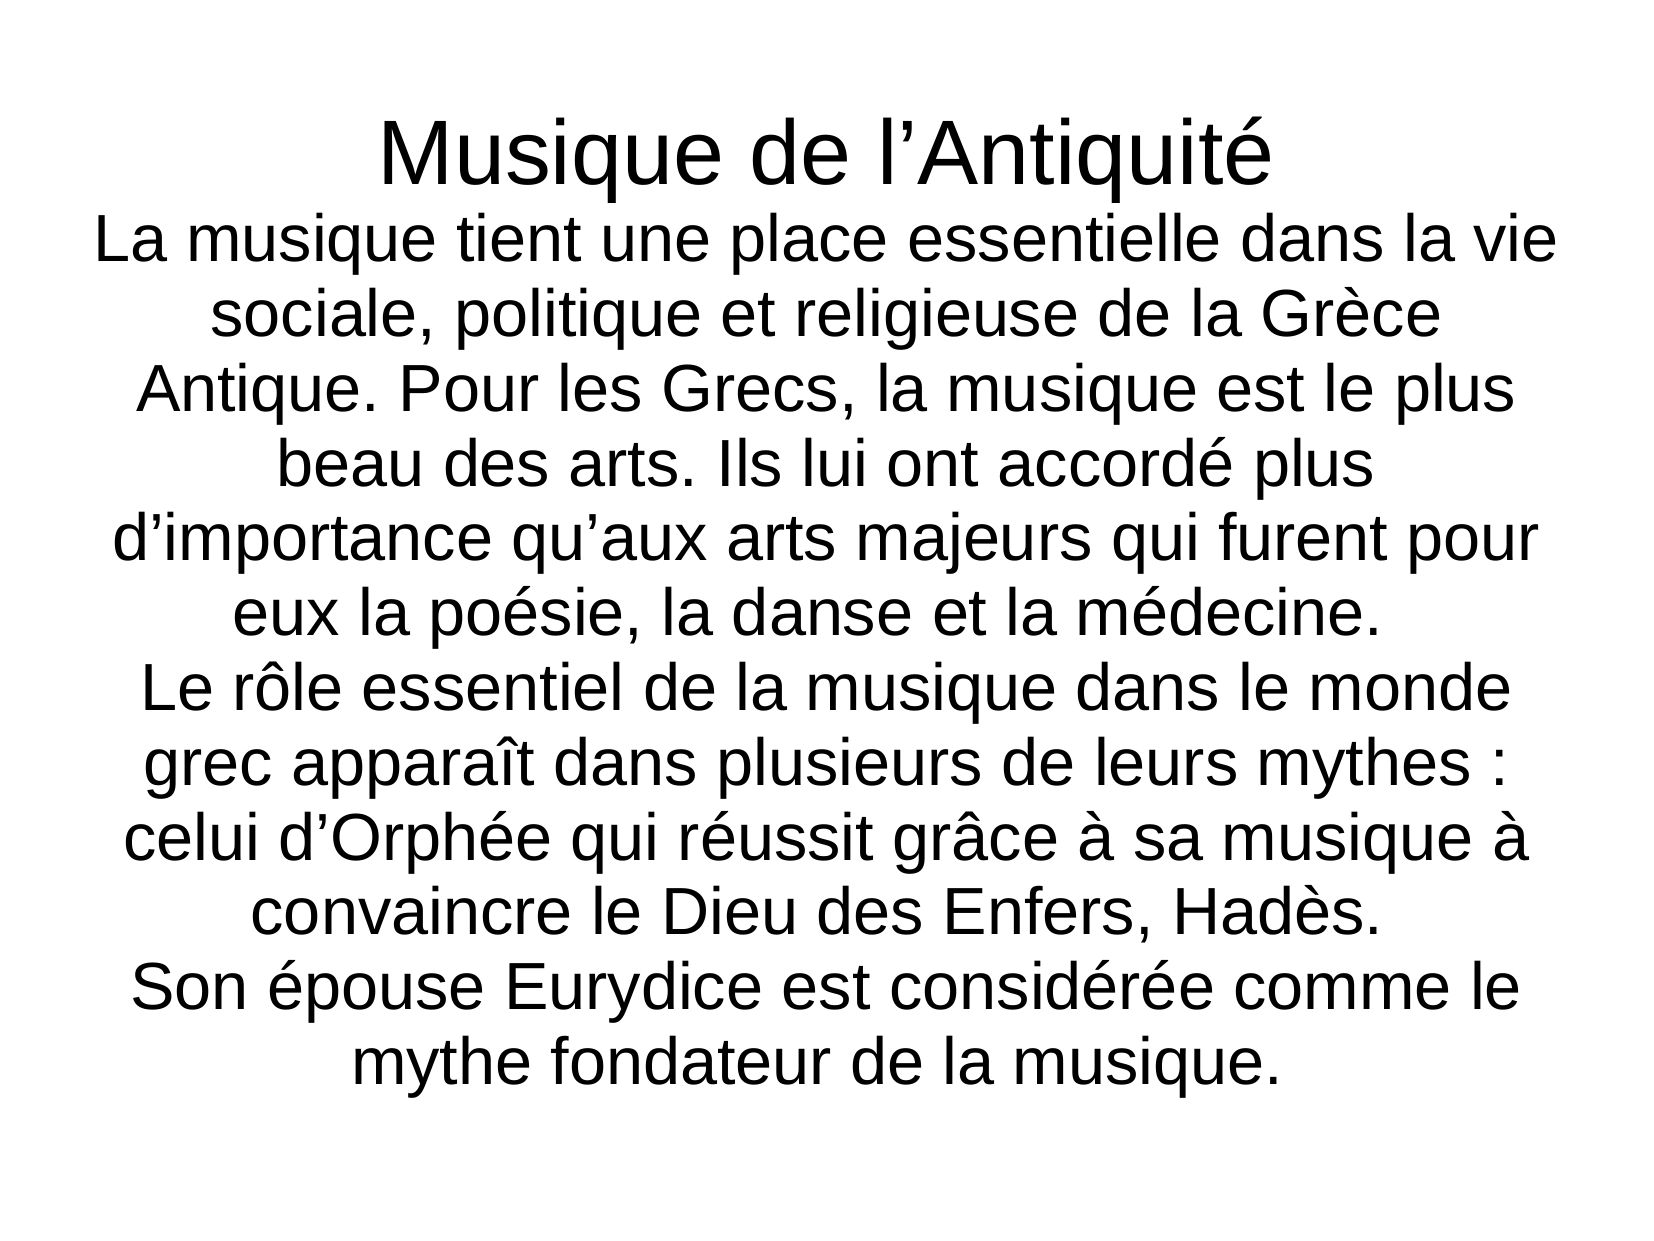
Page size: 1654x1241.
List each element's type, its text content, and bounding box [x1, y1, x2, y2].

title Musique de l’Antiquité [82, 49, 1571, 204]
subtitle La musique tient une place essentielle dans la vie sociale, politique et religieuse de la Grèce Antique. Pour les Grecs, la musique est le plus beau des arts. Ils lui ont accordé plus d’importance qu’aux arts majeurs qui furent pour eux la poésie, la danse et la médecine. Le rôle essentiel de la musique dans le monde grec apparaît dans plusieurs de leurs mythes : celui d’Orphée qui réussit grâce à sa musique à convaincre le Dieu des Enfers, Hadès. Son épouse Eurydice est considérée comme le mythe fondateur de la musique. [82, 204, 1571, 1096]
